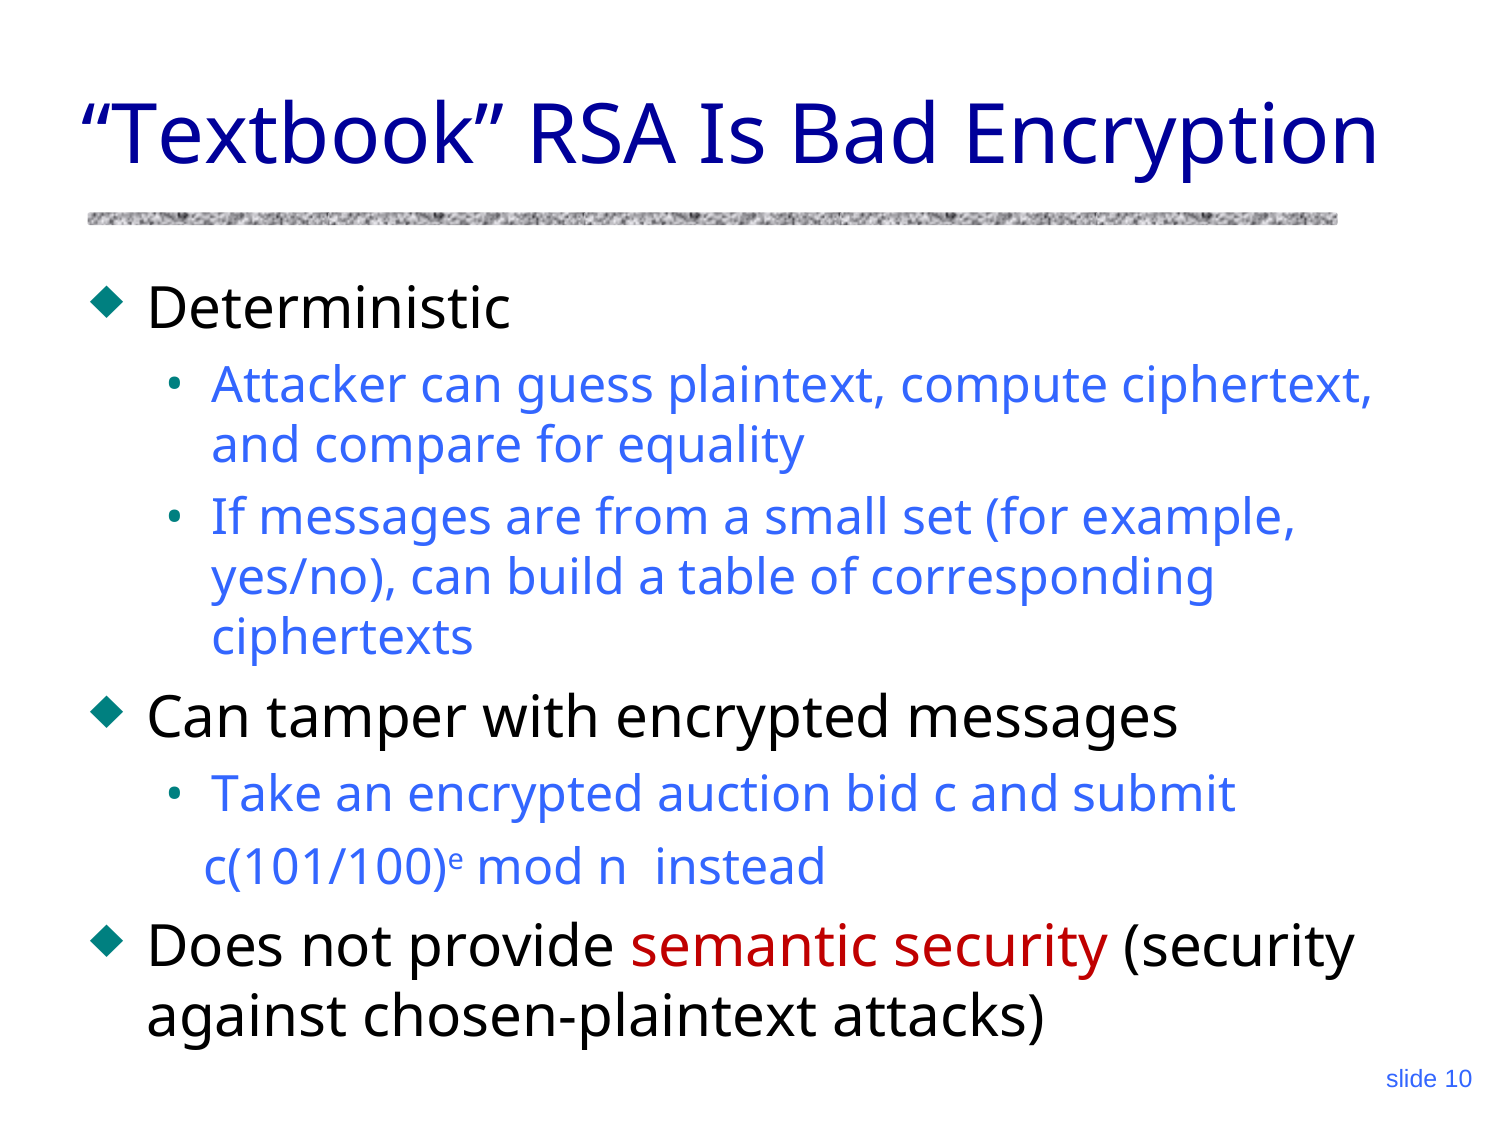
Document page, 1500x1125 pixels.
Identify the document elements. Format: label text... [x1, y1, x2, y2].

picture [87, 212, 1338, 226]
list Deterministic Attacker can guess plaintext, compute ciphertext, and compare for equality If messages are from a small set (for example, yes/no), can build a table of corresponding ciphertexts Can tamper with encrypted messages Take an encrypted auction bid c and submit c(101/100)e mod n instead Does not provide semantic security (security against chosen-plaintext attacks) [75, 262, 1488, 1101]
title “Textbook” RSA Is Bad Encryption [66, 37, 1417, 188]
text_box slide <number> [1174, 1025, 1488, 1101]
